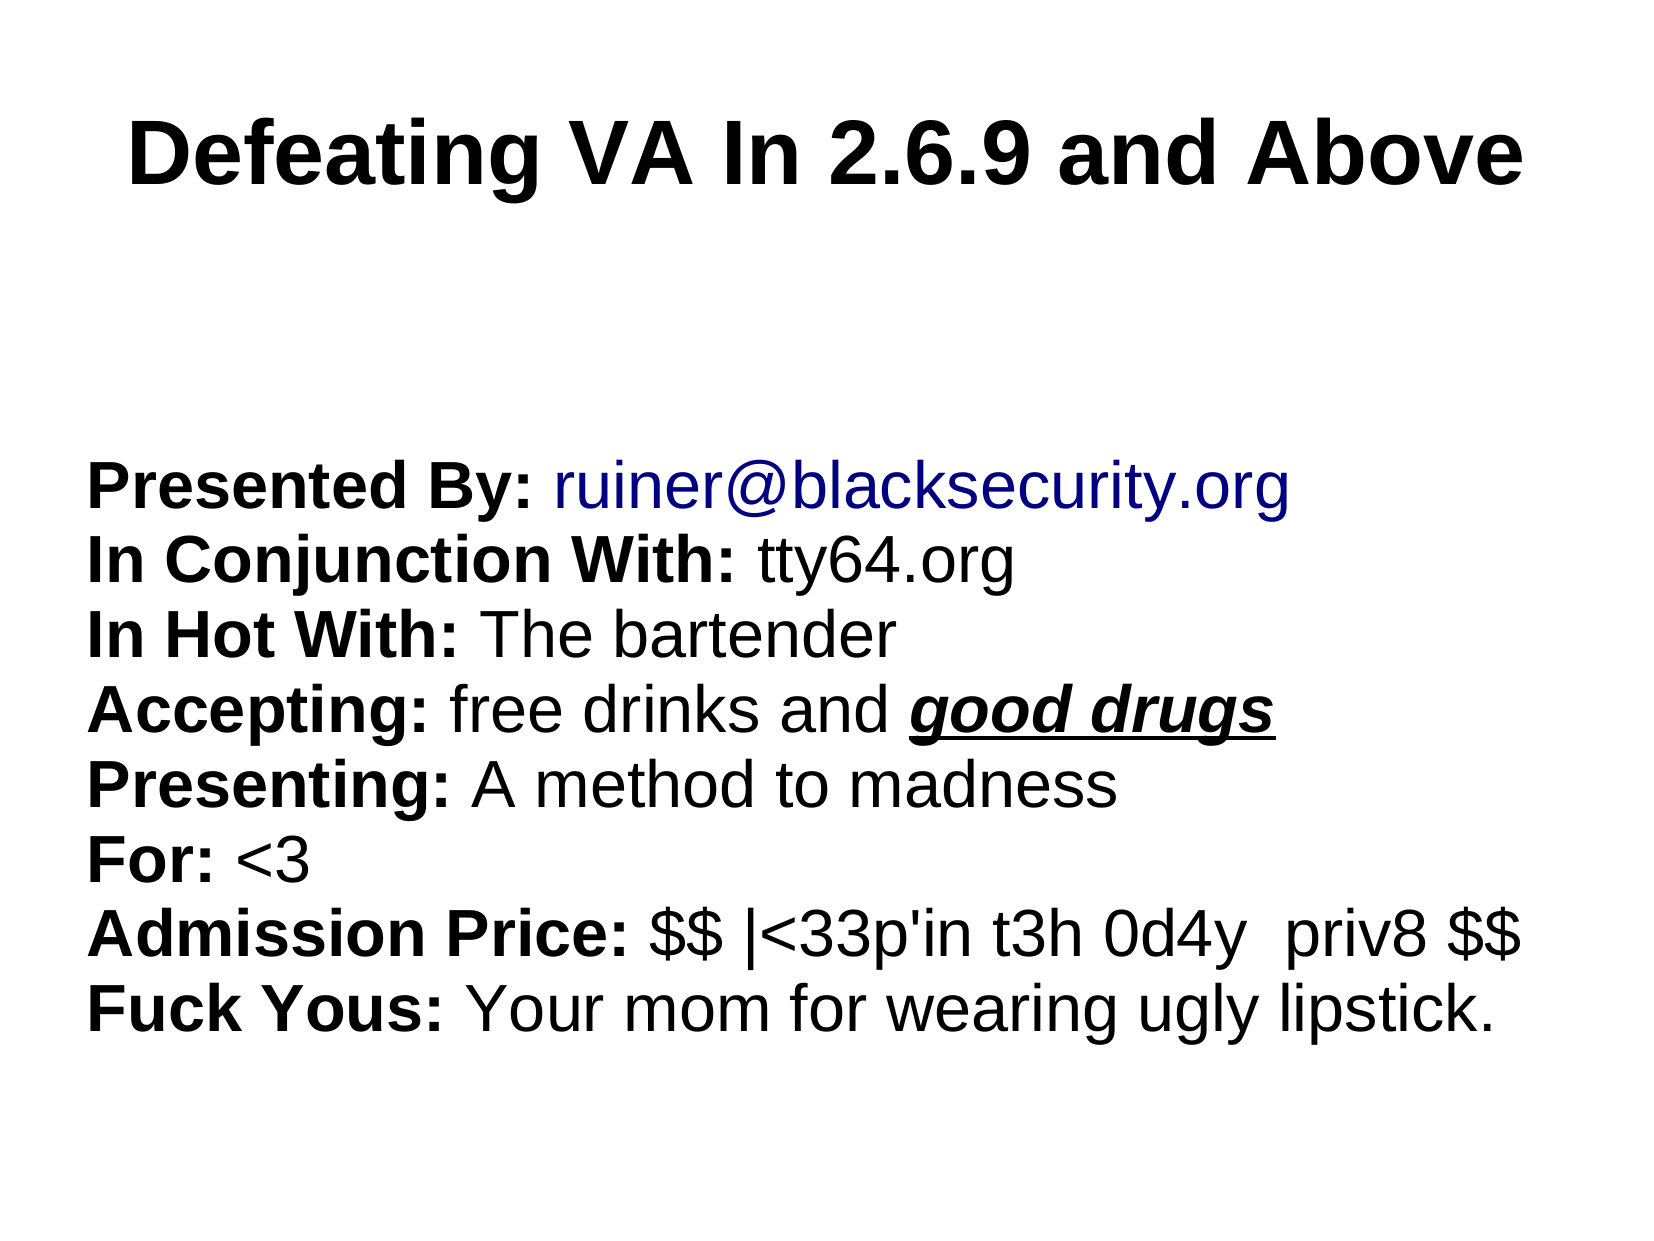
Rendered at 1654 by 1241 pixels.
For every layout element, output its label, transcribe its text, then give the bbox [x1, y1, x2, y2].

title Defeating VA In 2.6.9 and Above [82, 49, 1571, 257]
subtitle Presented By: ruiner@blacksecurity.org In Conjunction With: tty64.org In Hot With: The bartender Accepting: free drinks and good drugs Presenting: A method to madness For: <3 Admission Price: $$ |<33p'in t3h 0d4y priv8 $$ Fuck Yous: Your mom for wearing ugly lipstick. [86, 337, 1576, 1157]
